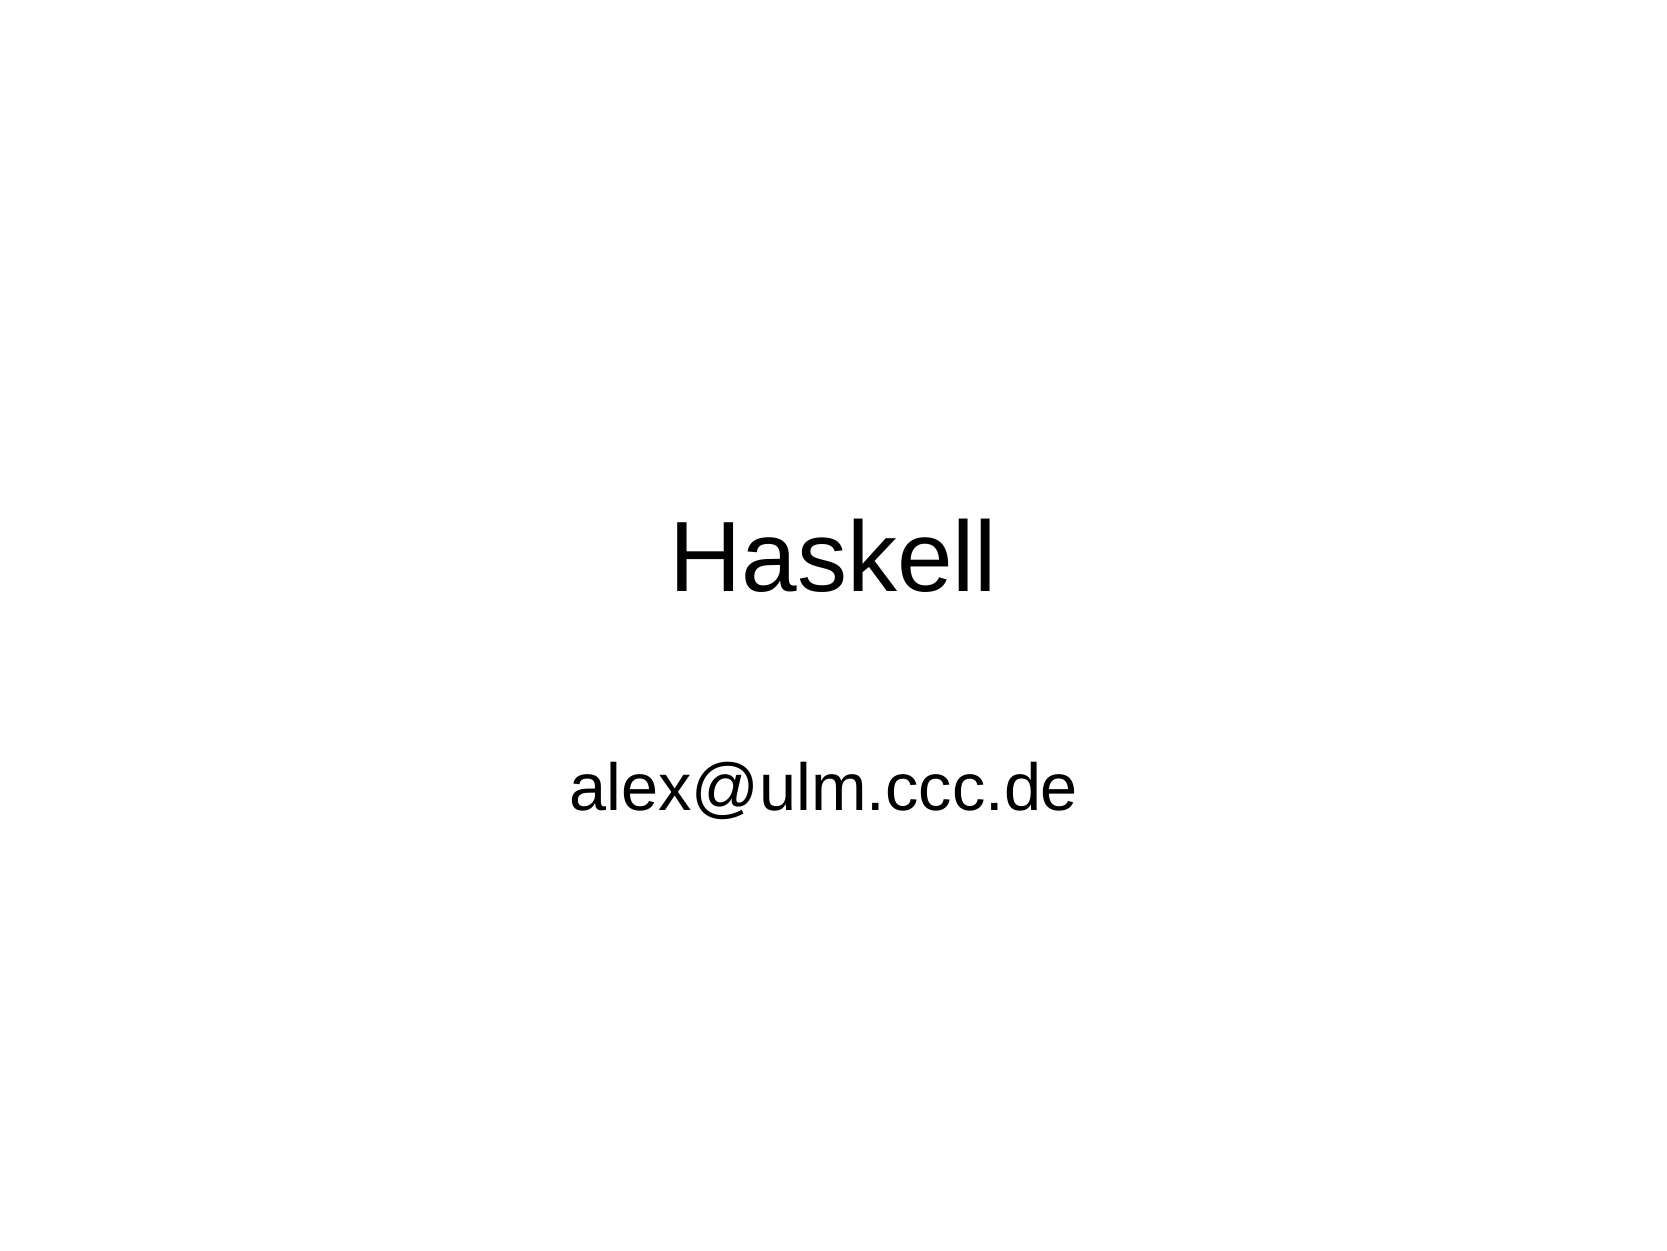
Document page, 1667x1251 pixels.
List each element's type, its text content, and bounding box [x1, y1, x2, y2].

subtitle alex@ulm.ccc.de [290, 750, 1377, 901]
title Haskell [140, 500, 1527, 701]
